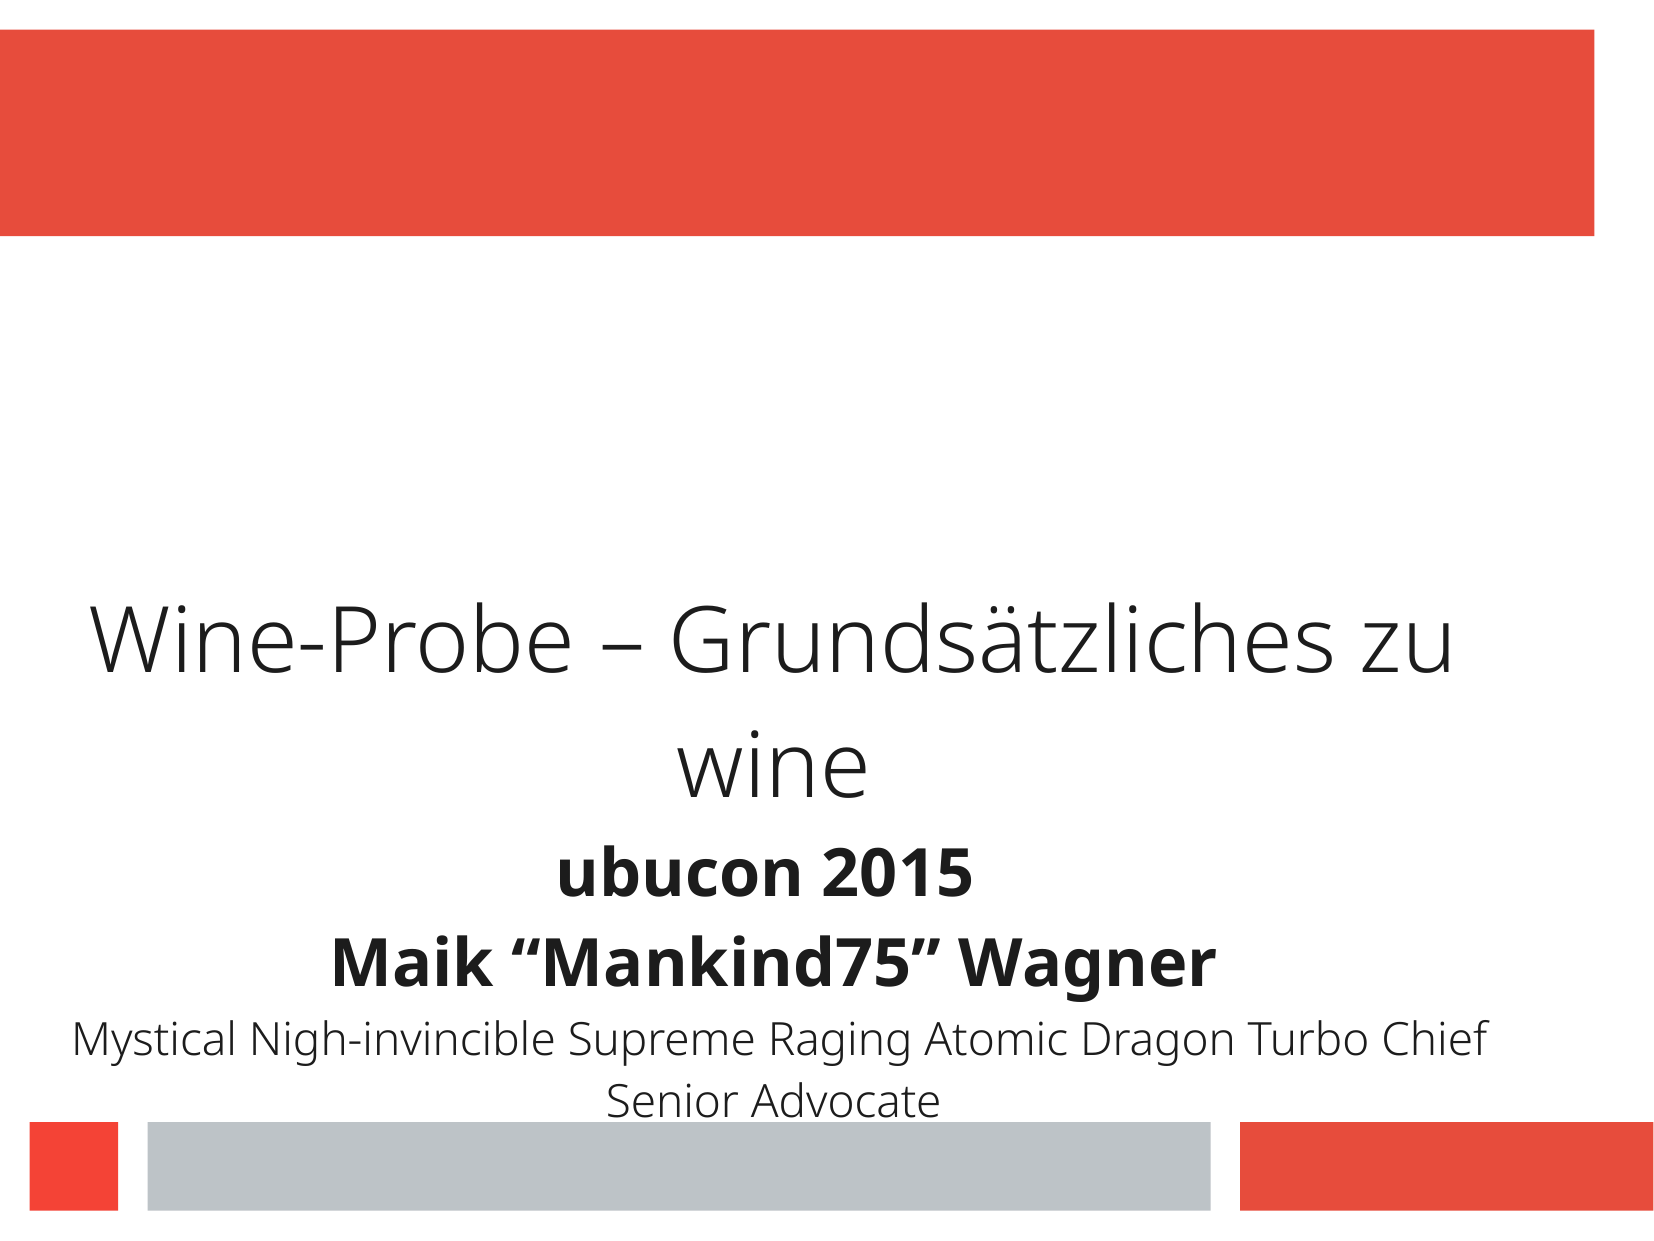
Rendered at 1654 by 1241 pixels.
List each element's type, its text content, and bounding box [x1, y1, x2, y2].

subtitle Wine-Probe – Grundsätzliches zu wine ubucon 2015 Maik “Mankind75” Wagner Mystical Nigh-invincible Supreme Raging Atomic Dragon Turbo Chief Senior Advocate [59, 324, 1565, 1093]
